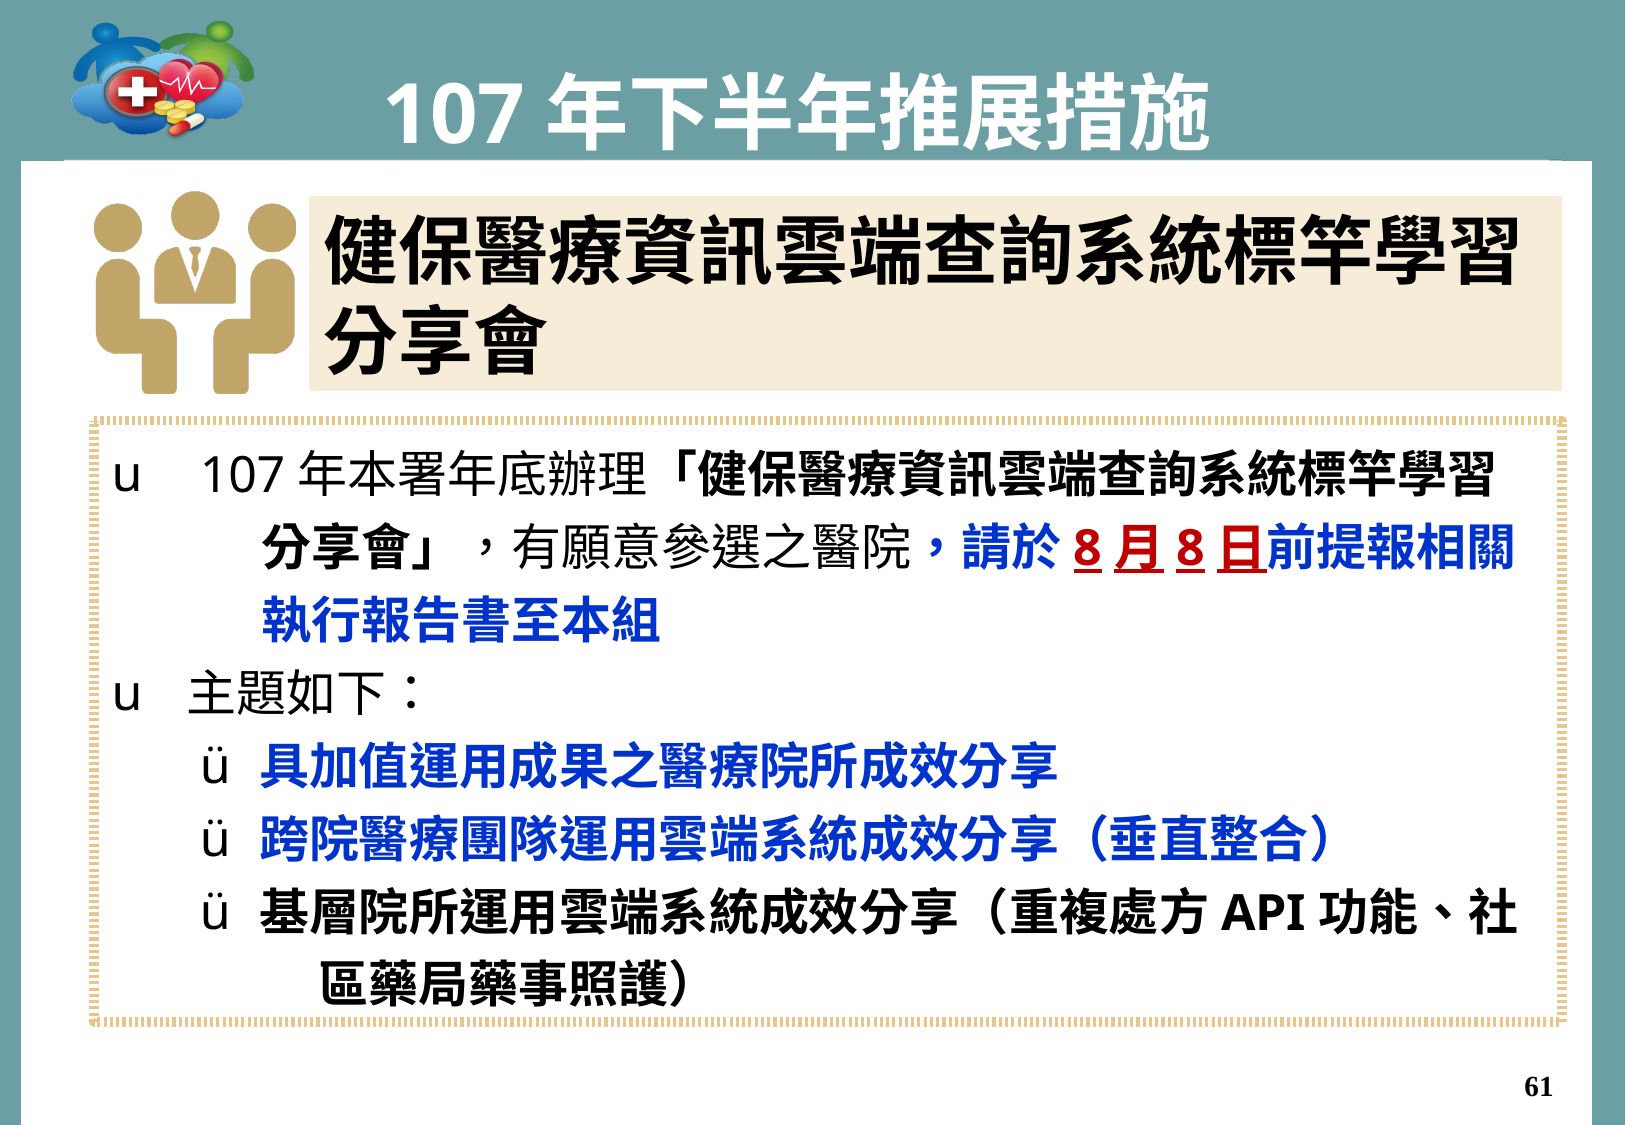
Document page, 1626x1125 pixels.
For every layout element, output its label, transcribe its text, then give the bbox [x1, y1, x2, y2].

title 107年下半年推展措施 [50, 45, 1544, 160]
picture [0, 0, 1626, 1125]
text_box 107年本署年底辦理「健保醫療資訊雲端查詢系統標竿學習分享會」，有願意參選之醫院，請於8月8日前提報相關執行報告書至本組 主題如下： 具加值運用成果之醫療院所成效分享 跨院醫療團隊運用雲端系統成效分享（垂直整合） 基層院所運用雲端系統成效分享（重複處方API功能、社區藥局藥事照護） [94, 421, 1562, 1022]
text_box 健保醫療資訊雲端查詢系統標竿學習分享會 [309, 196, 1562, 391]
picture [94, 191, 296, 394]
text_box <編號> [1474, 1052, 1605, 1125]
